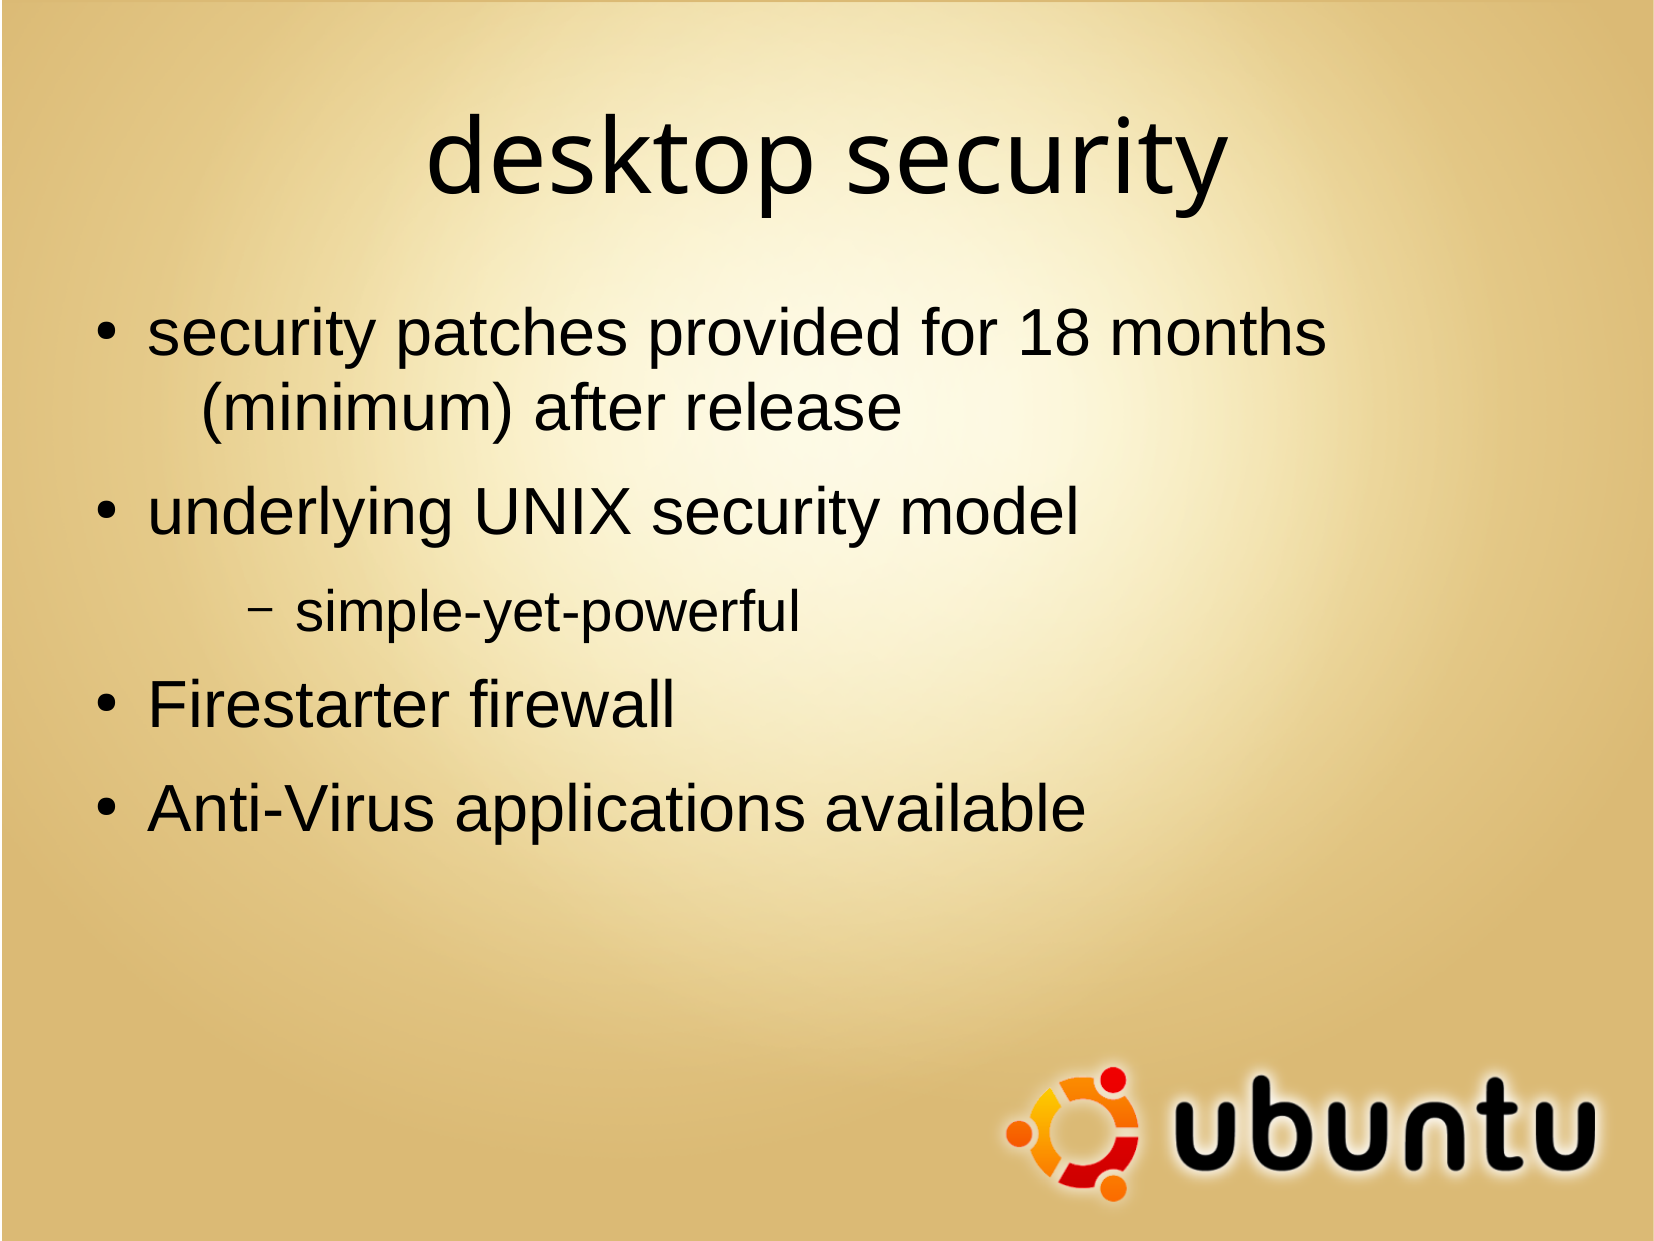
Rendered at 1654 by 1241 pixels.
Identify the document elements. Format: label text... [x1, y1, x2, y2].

list security patches provided for 18 months (minimum) after release underlying UNIX security model simple-yet-powerful Firestarter firewall Anti-Virus applications available [59, 295, 1595, 1114]
picture [2, 0, 1654, 1241]
title desktop security [82, 49, 1571, 257]
